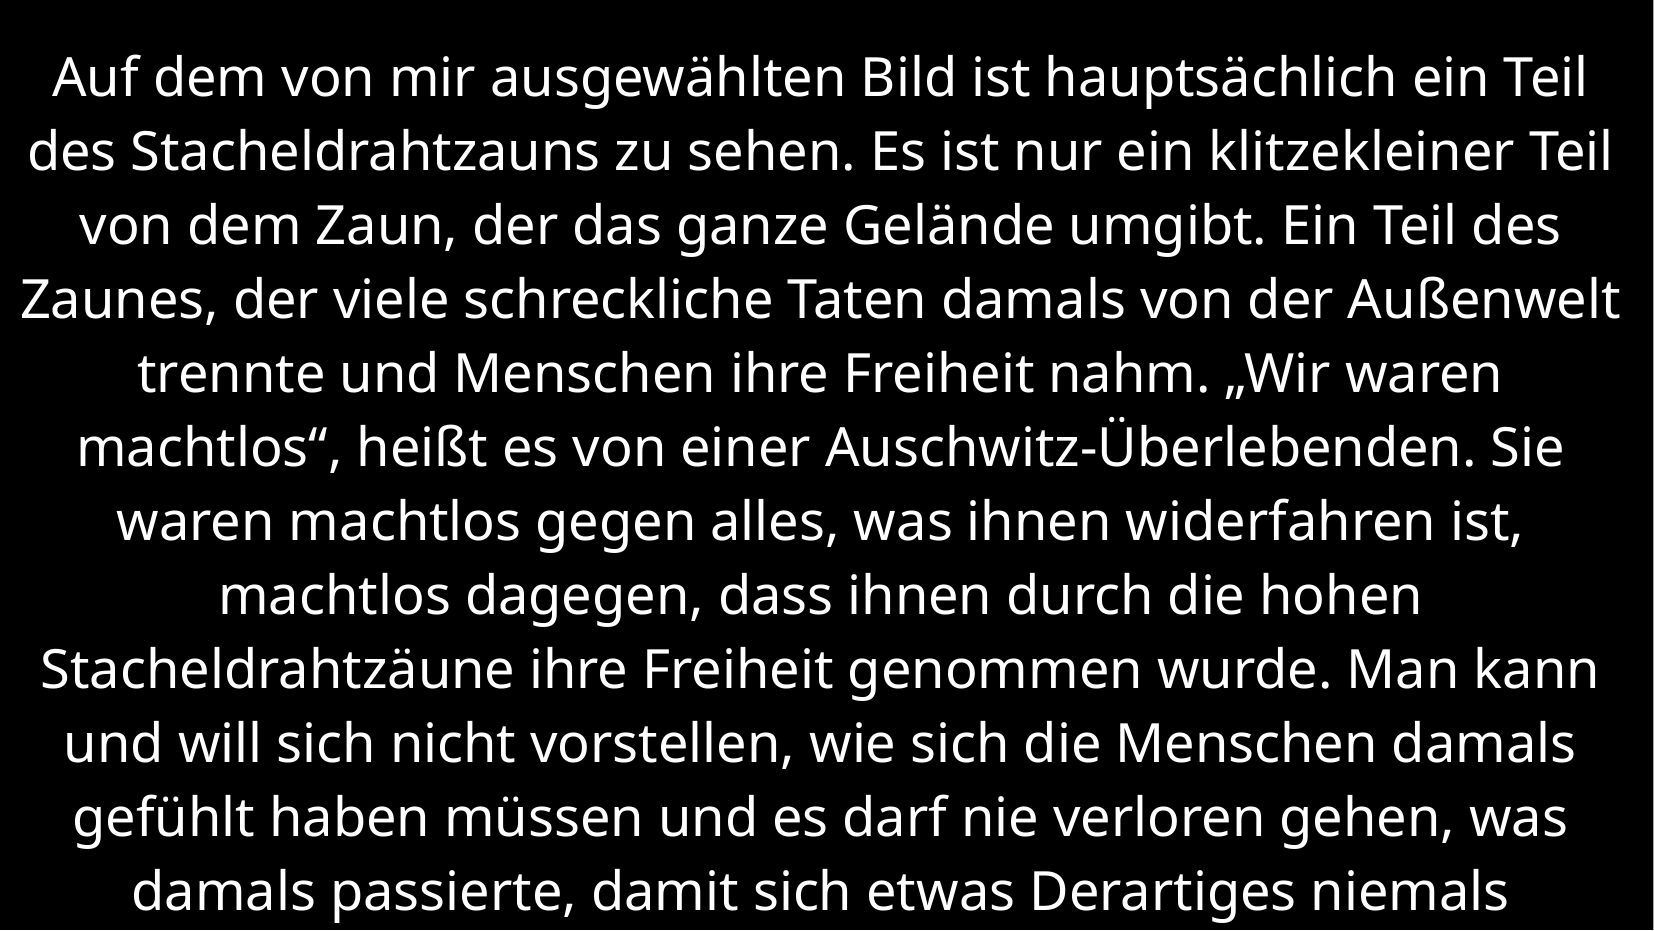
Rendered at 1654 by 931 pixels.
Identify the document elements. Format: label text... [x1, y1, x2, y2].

text_box Auf dem von mir ausgewählten Bild ist hauptsächlich ein Teil des Stacheldrahtzauns zu sehen. Es ist nur ein klitzekleiner Teil von dem Zaun, der das ganze Gelände umgibt. Ein Teil des Zaunes, der viele schreckliche Taten damals von der Außenwelt trennte und Menschen ihre Freiheit nahm. „Wir waren machtlos“, heißt es von einer Auschwitz-Überlebenden. Sie waren machtlos gegen alles, was ihnen widerfahren ist, machtlos dagegen, dass ihnen durch die hohen Stacheldrahtzäune ihre Freiheit genommen wurde. Man kann und will sich nicht vorstellen, wie sich die Menschen damals gefühlt haben müssen und es darf nie verloren gehen, was damals passierte, damit sich etwas Derartiges niemals wiederholt. [0, 30, 1652, 862]
